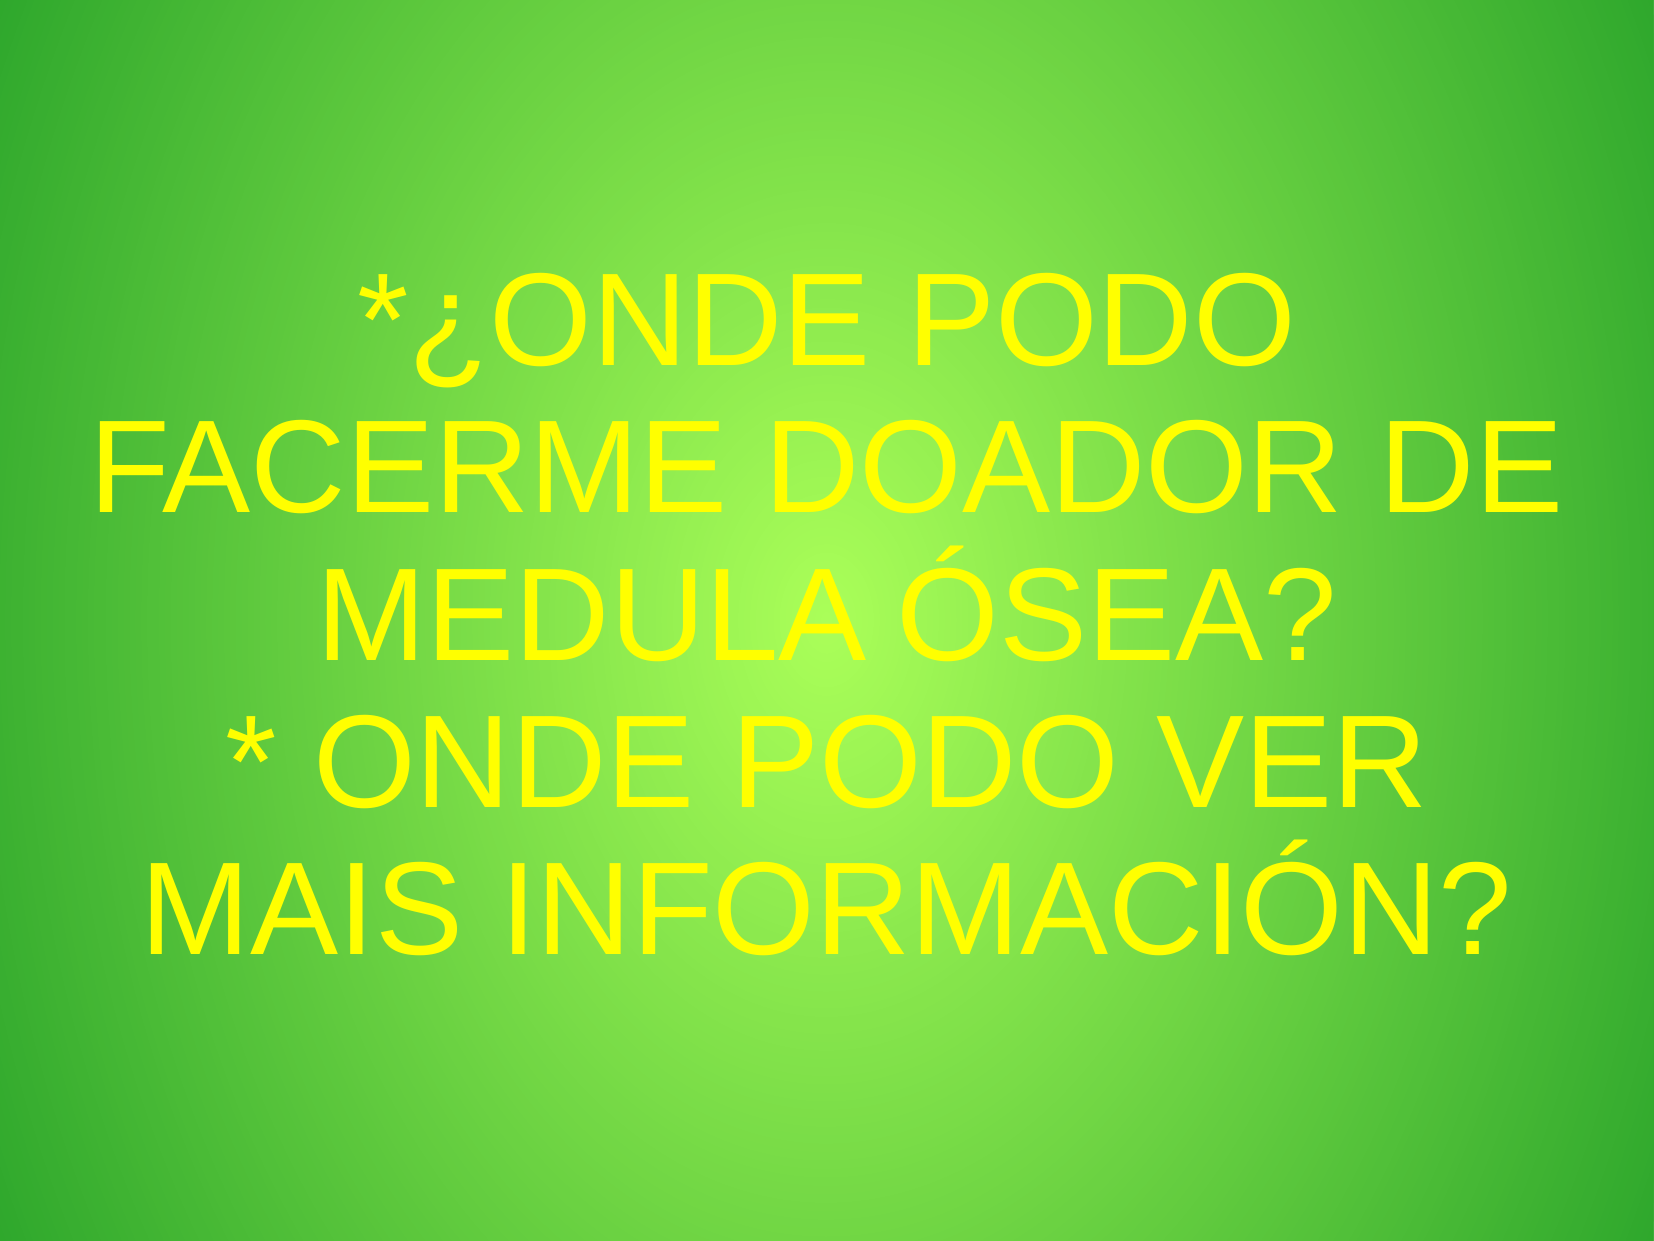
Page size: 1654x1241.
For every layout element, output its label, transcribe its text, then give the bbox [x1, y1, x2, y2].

title *¿ONDE PODO FACERME DOADOR DE MEDULA ÓSEA? * ONDE PODO VER MAIS INFORMACIÓN? [82, 177, 1571, 1052]
